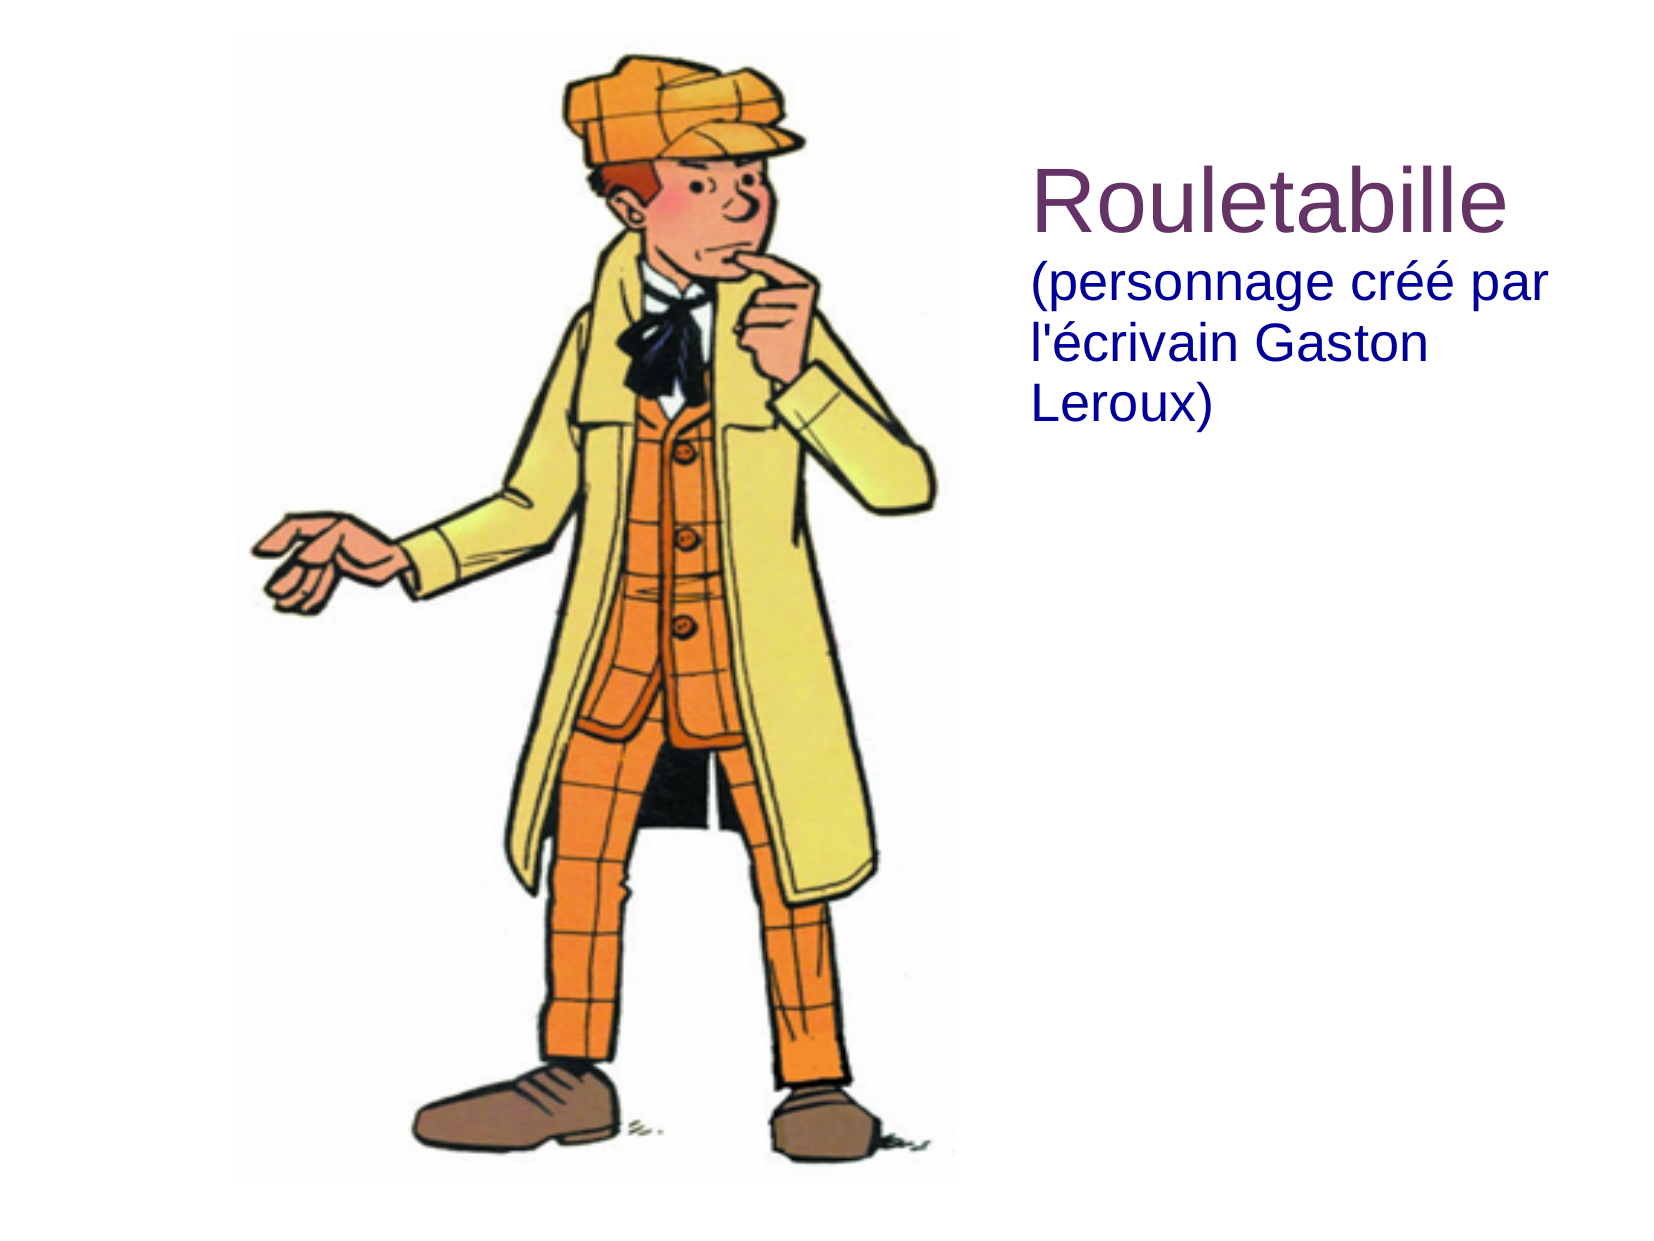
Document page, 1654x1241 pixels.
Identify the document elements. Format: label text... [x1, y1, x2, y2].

text_box Rouletabille (personnage créé par l'écrivain Gaston Leroux) [1015, 141, 1571, 441]
picture [236, 35, 957, 1182]
